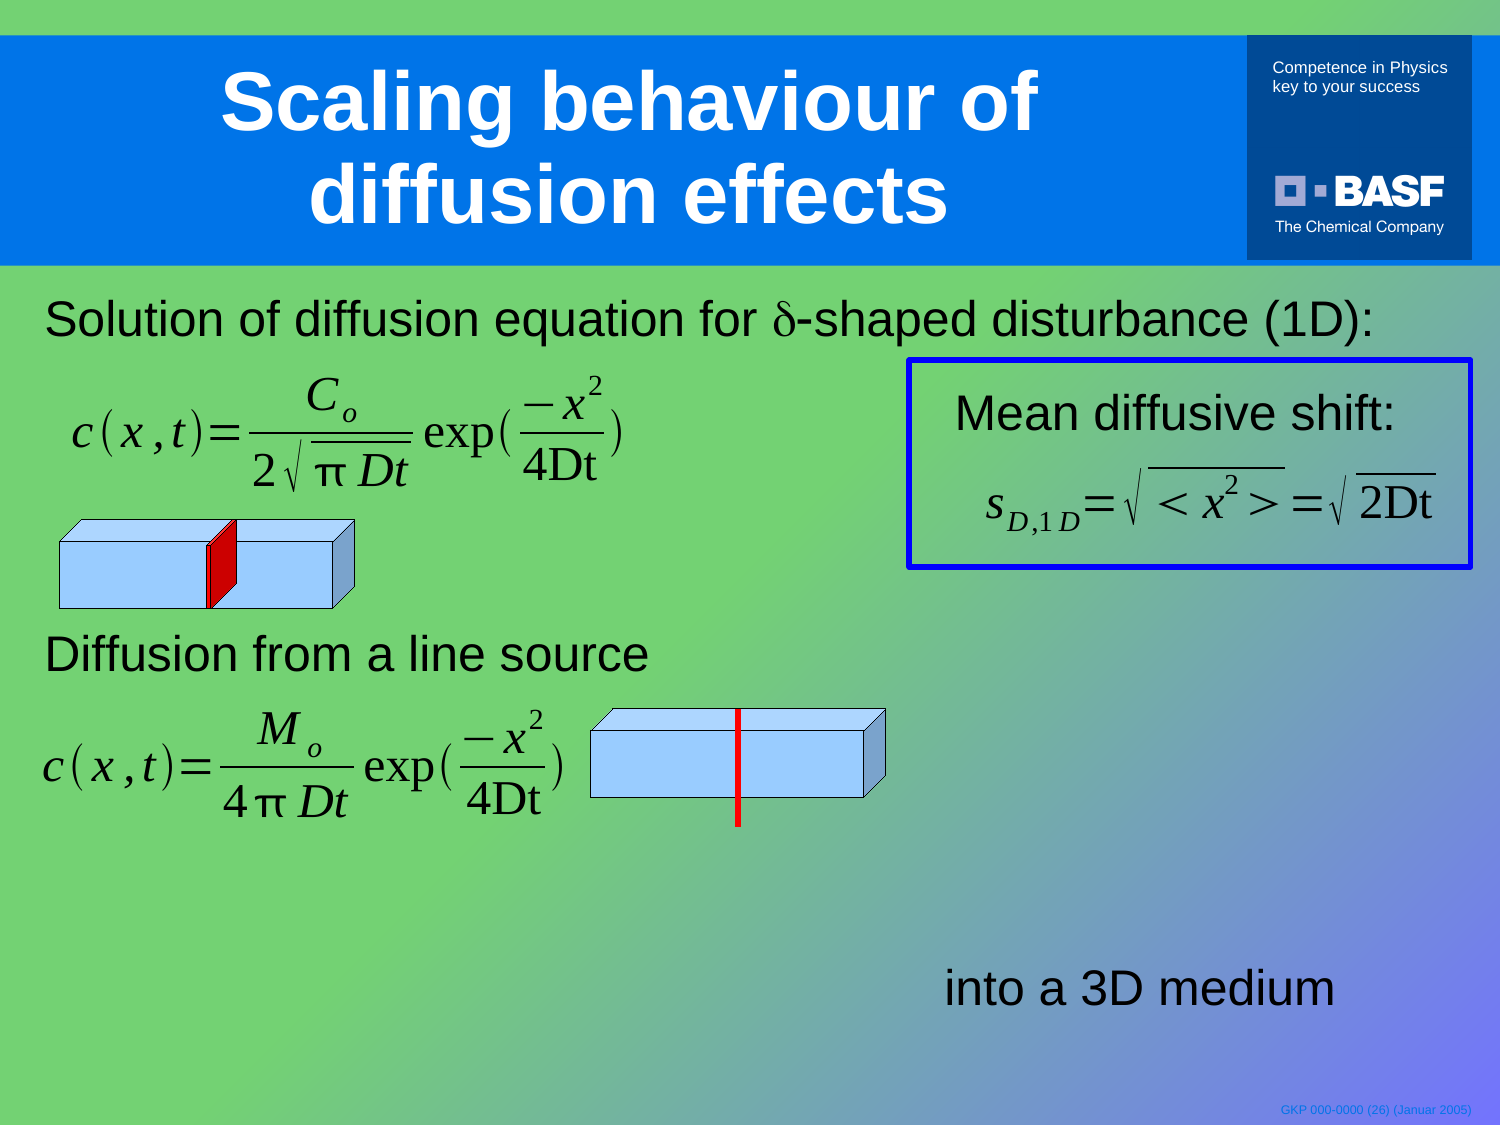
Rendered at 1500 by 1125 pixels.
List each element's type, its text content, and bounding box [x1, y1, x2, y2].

text_box Mean diffusive shift: [939, 378, 1412, 449]
text_box [741, 708, 886, 798]
text_box [590, 731, 735, 798]
text_box [206, 519, 237, 609]
text_box Solution of diffusion equation for d-shaped disturbance (1D): Diffusion from a line source into a 3D medium [912, 363, 1401, 564]
chart [29, 702, 578, 832]
title Going micro and nano: approaching the apparent dwarf [1438, 1063, 1500, 1125]
picture [1247, 35, 1472, 260]
chart [970, 464, 1445, 539]
chart [59, 367, 637, 502]
text_box Solution of diffusion equation for d-shaped disturbance (1D): Diffusion from a line source into a 3D medium [29, 283, 1401, 1085]
title Scaling behaviour of diffusion effects [27, 54, 1232, 308]
